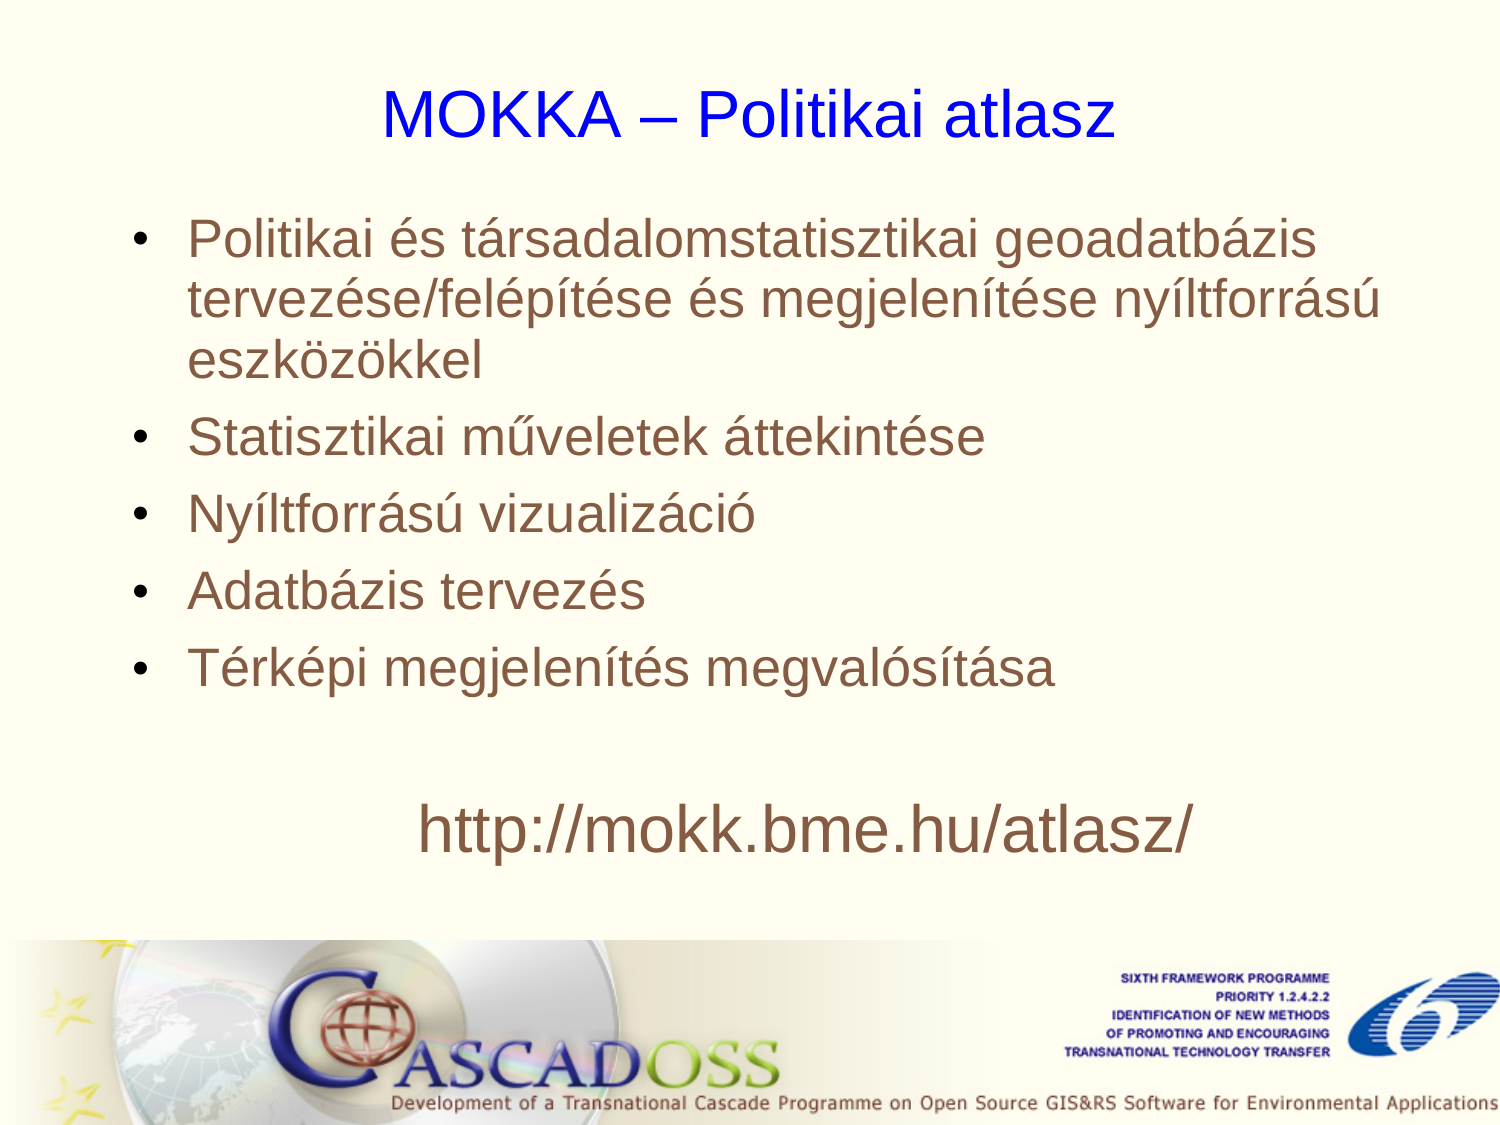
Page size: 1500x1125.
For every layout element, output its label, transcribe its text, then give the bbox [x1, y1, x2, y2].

list Politikai és társadalomstatisztikai geoadatbázis tervezése/felépítése és megjelenítése nyíltforrású eszközökkel Statisztikai műveletek áttekintése Nyíltforrású vizualizáció Adatbázis tervezés Térképi megjelenítés megvalósítása http://mokk.bme.hu/atlasz/ [75, 207, 1425, 891]
title MOKKA – Politikai atlasz [75, 28, 1425, 201]
picture [0, 940, 1500, 1125]
